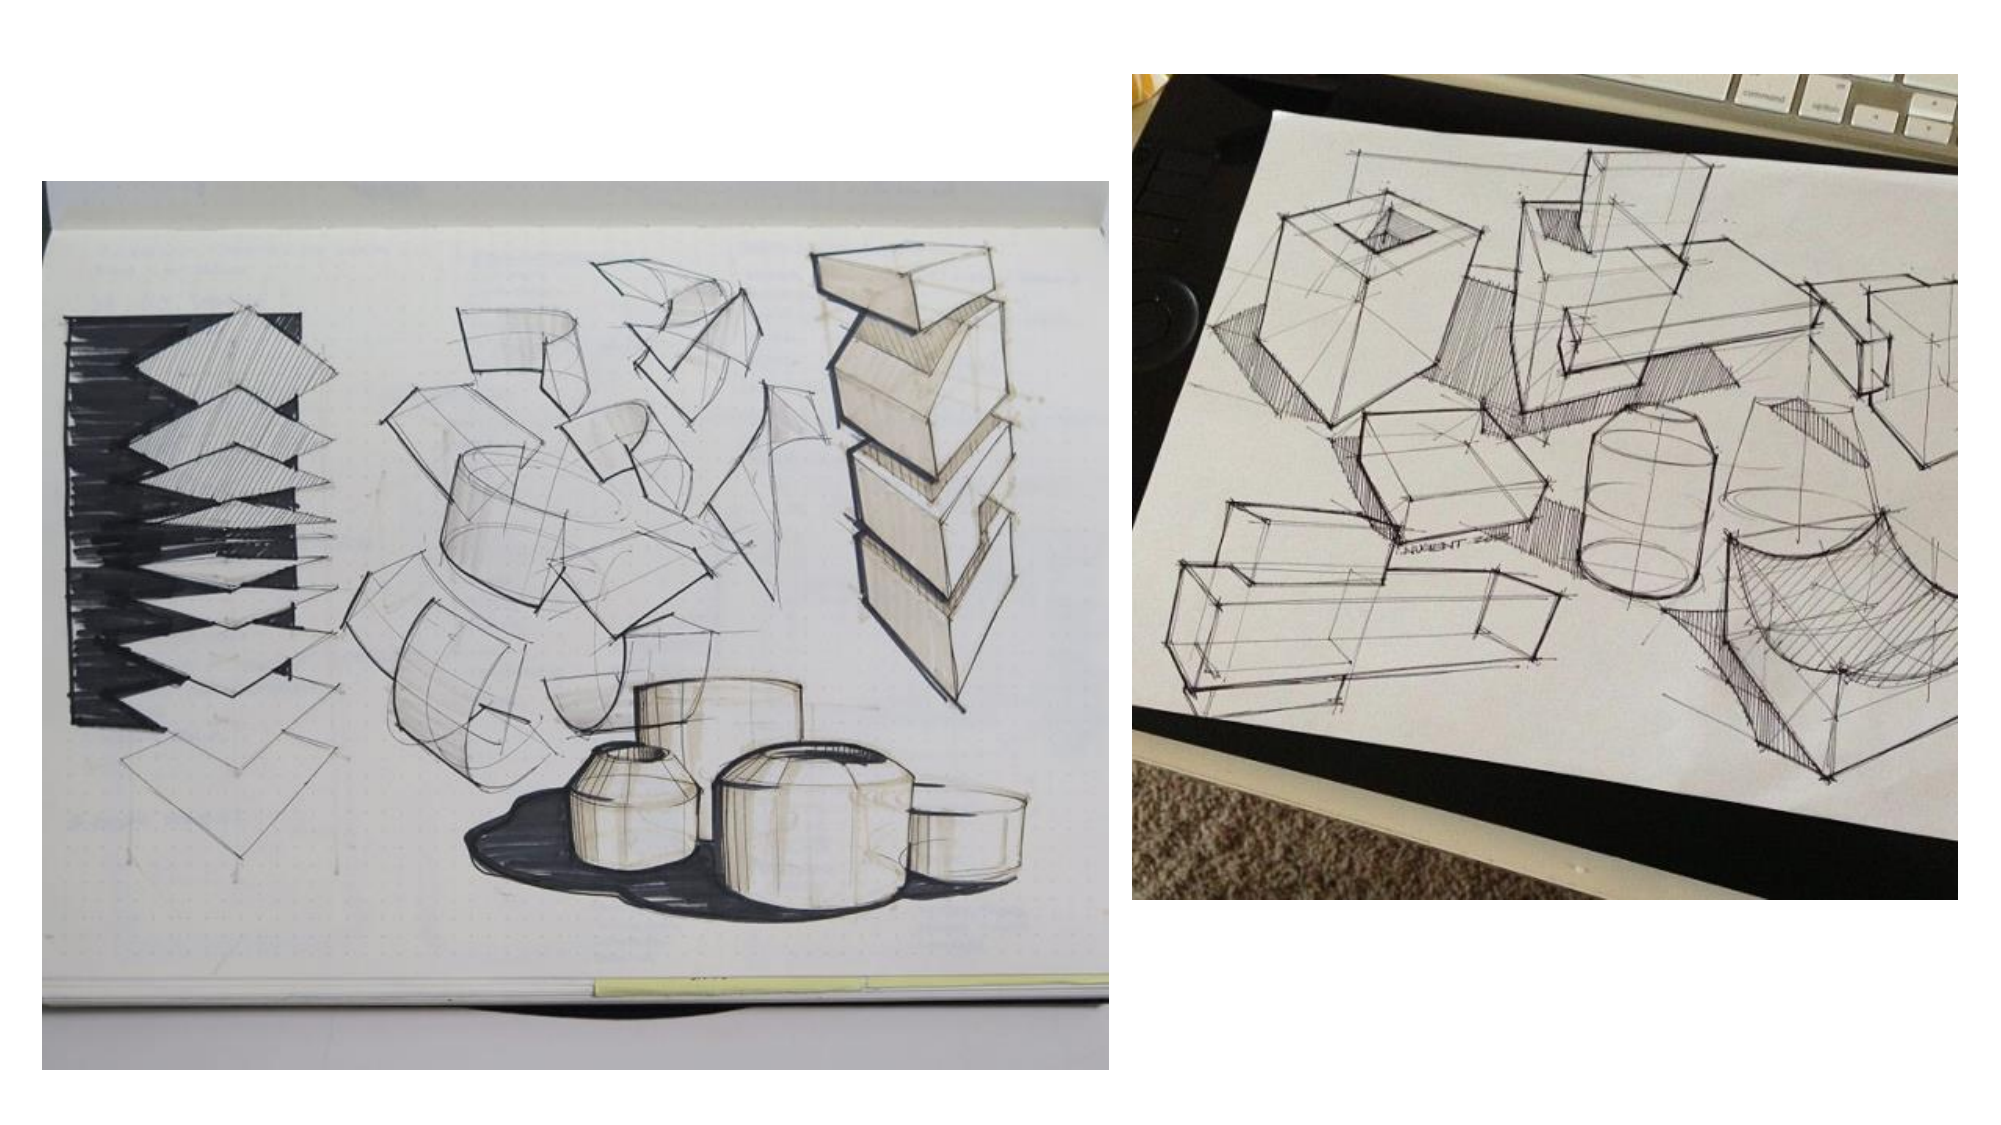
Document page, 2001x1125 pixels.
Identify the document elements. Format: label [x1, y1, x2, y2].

picture [1132, 74, 1958, 900]
picture [42, 181, 1109, 1070]
